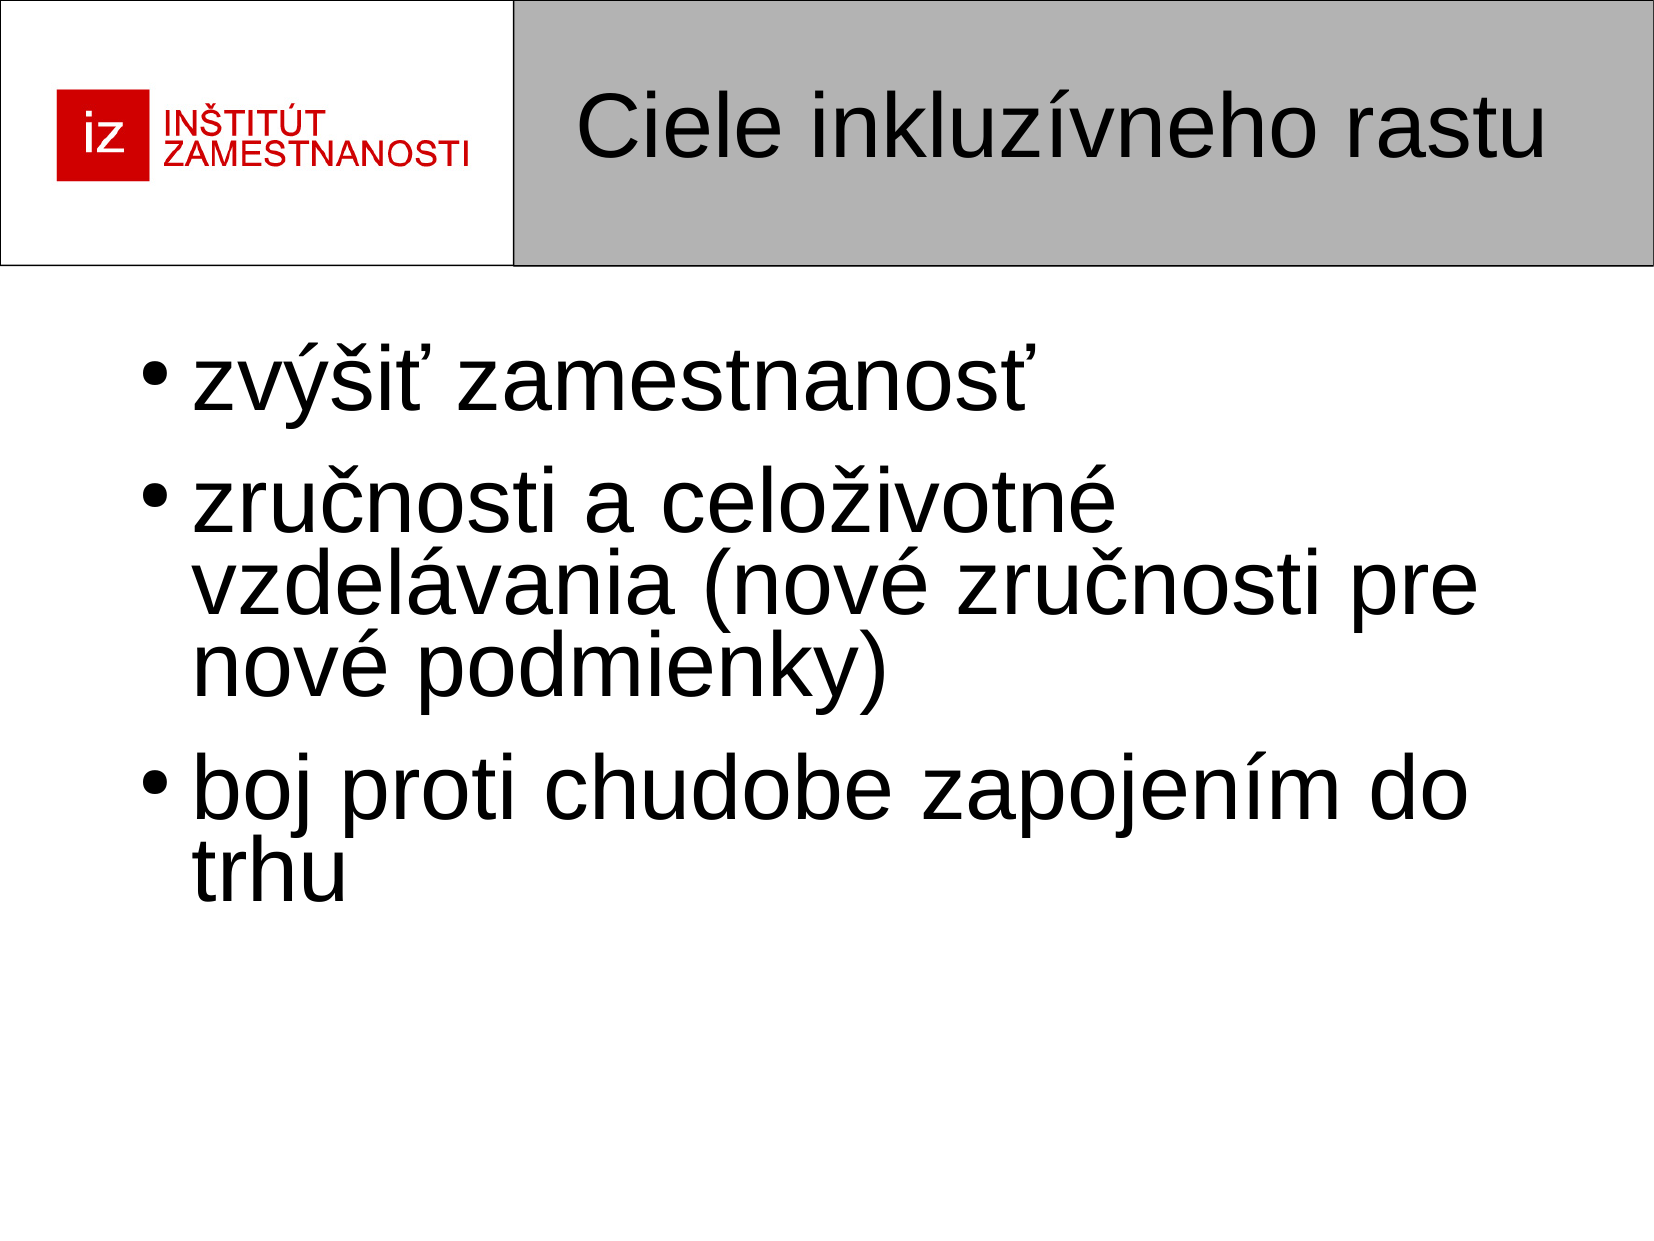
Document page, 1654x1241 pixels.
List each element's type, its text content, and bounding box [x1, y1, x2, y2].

title Ciele inkluzívneho rastu [561, 37, 1565, 229]
list zvýšiť zamestnanosť zručnosti a celoživotné vzdelávania (nové zručnosti pre nové podmienky) boj proti chudobe zapojením do trhu [121, 344, 1533, 1112]
picture [5, 8, 512, 257]
